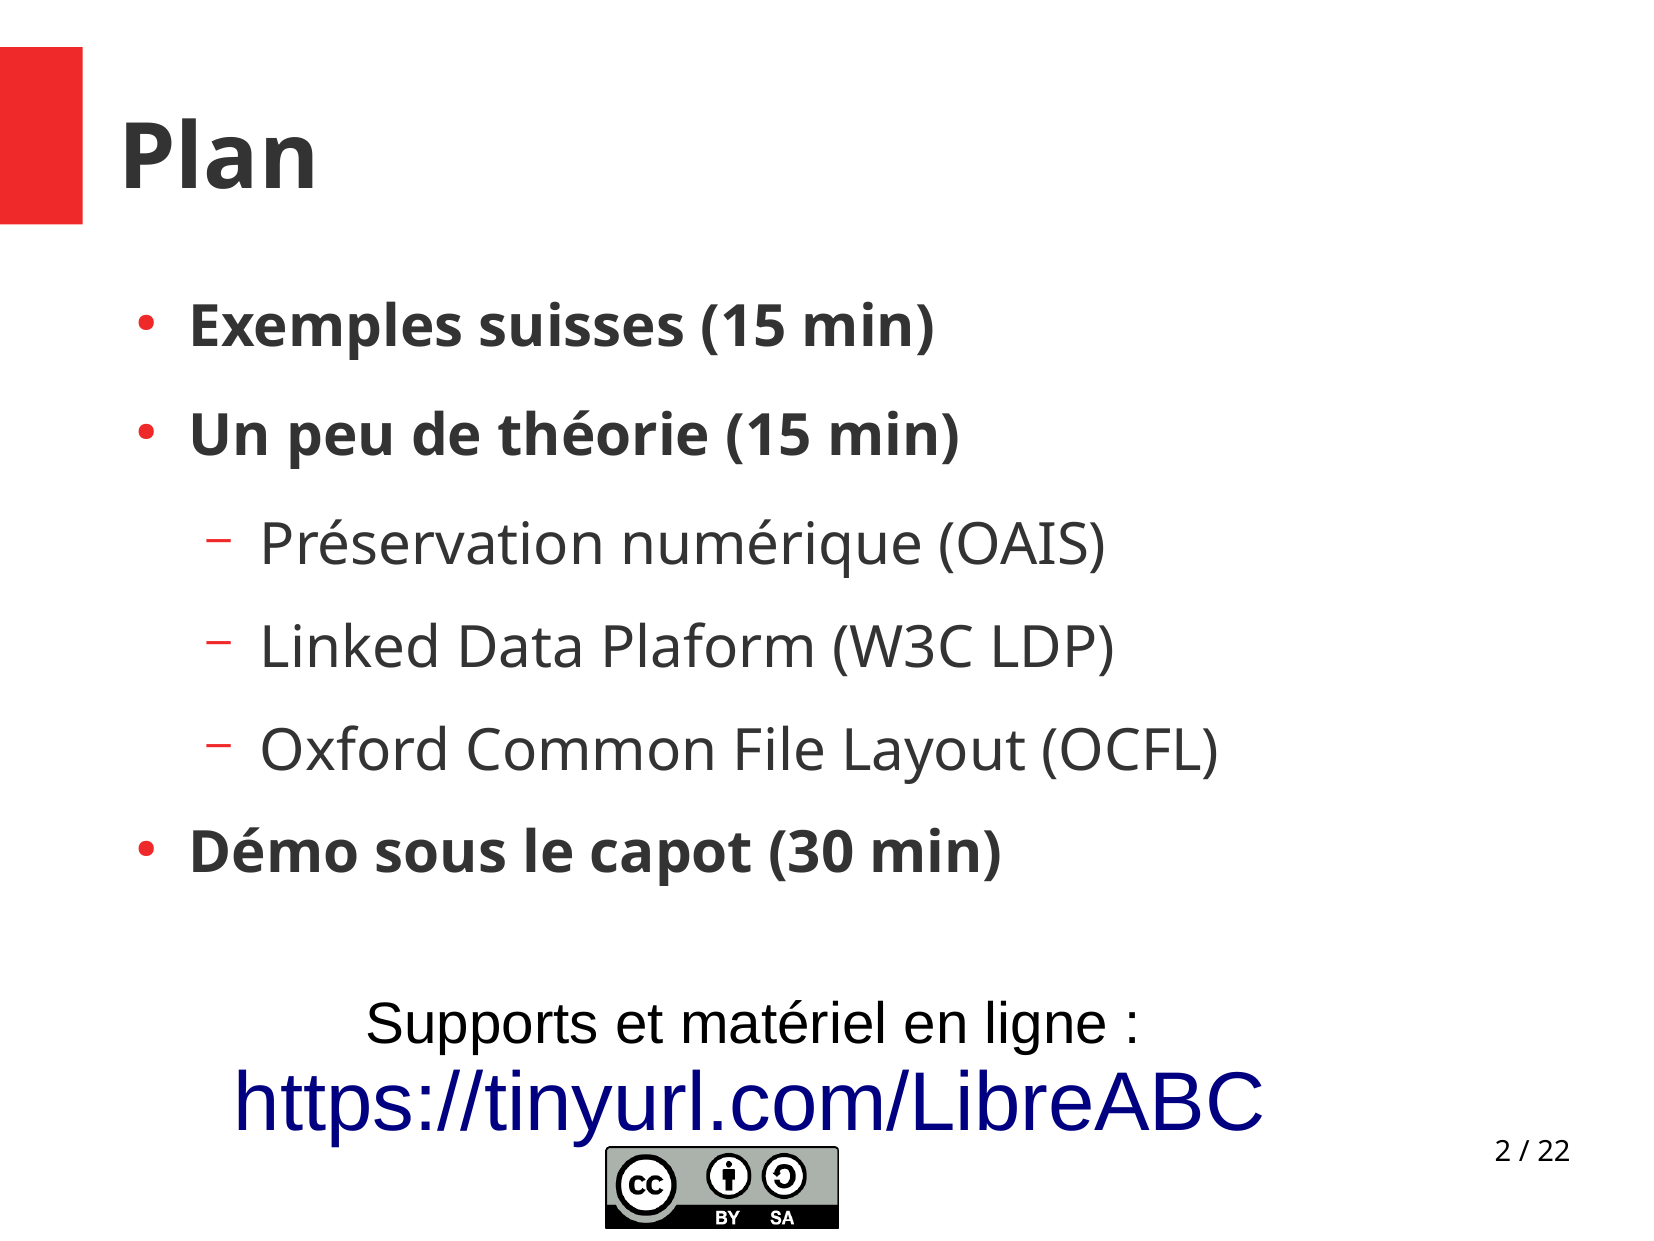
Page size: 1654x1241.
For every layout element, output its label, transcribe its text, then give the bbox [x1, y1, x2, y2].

text_box Supports et matériel en ligne : https://tinyurl.com/LibreABC [94, 983, 1430, 1156]
list Exemples suisses (15 min) Un peu de théorie (15 min) Préservation numérique (OAIS) Linked Data Plaform (W3C LDP) Oxford Common File Layout (OCFL) Démo sous le capot (30 min) [118, 284, 1536, 1004]
picture [605, 1146, 839, 1229]
title Plan [118, 49, 1571, 257]
